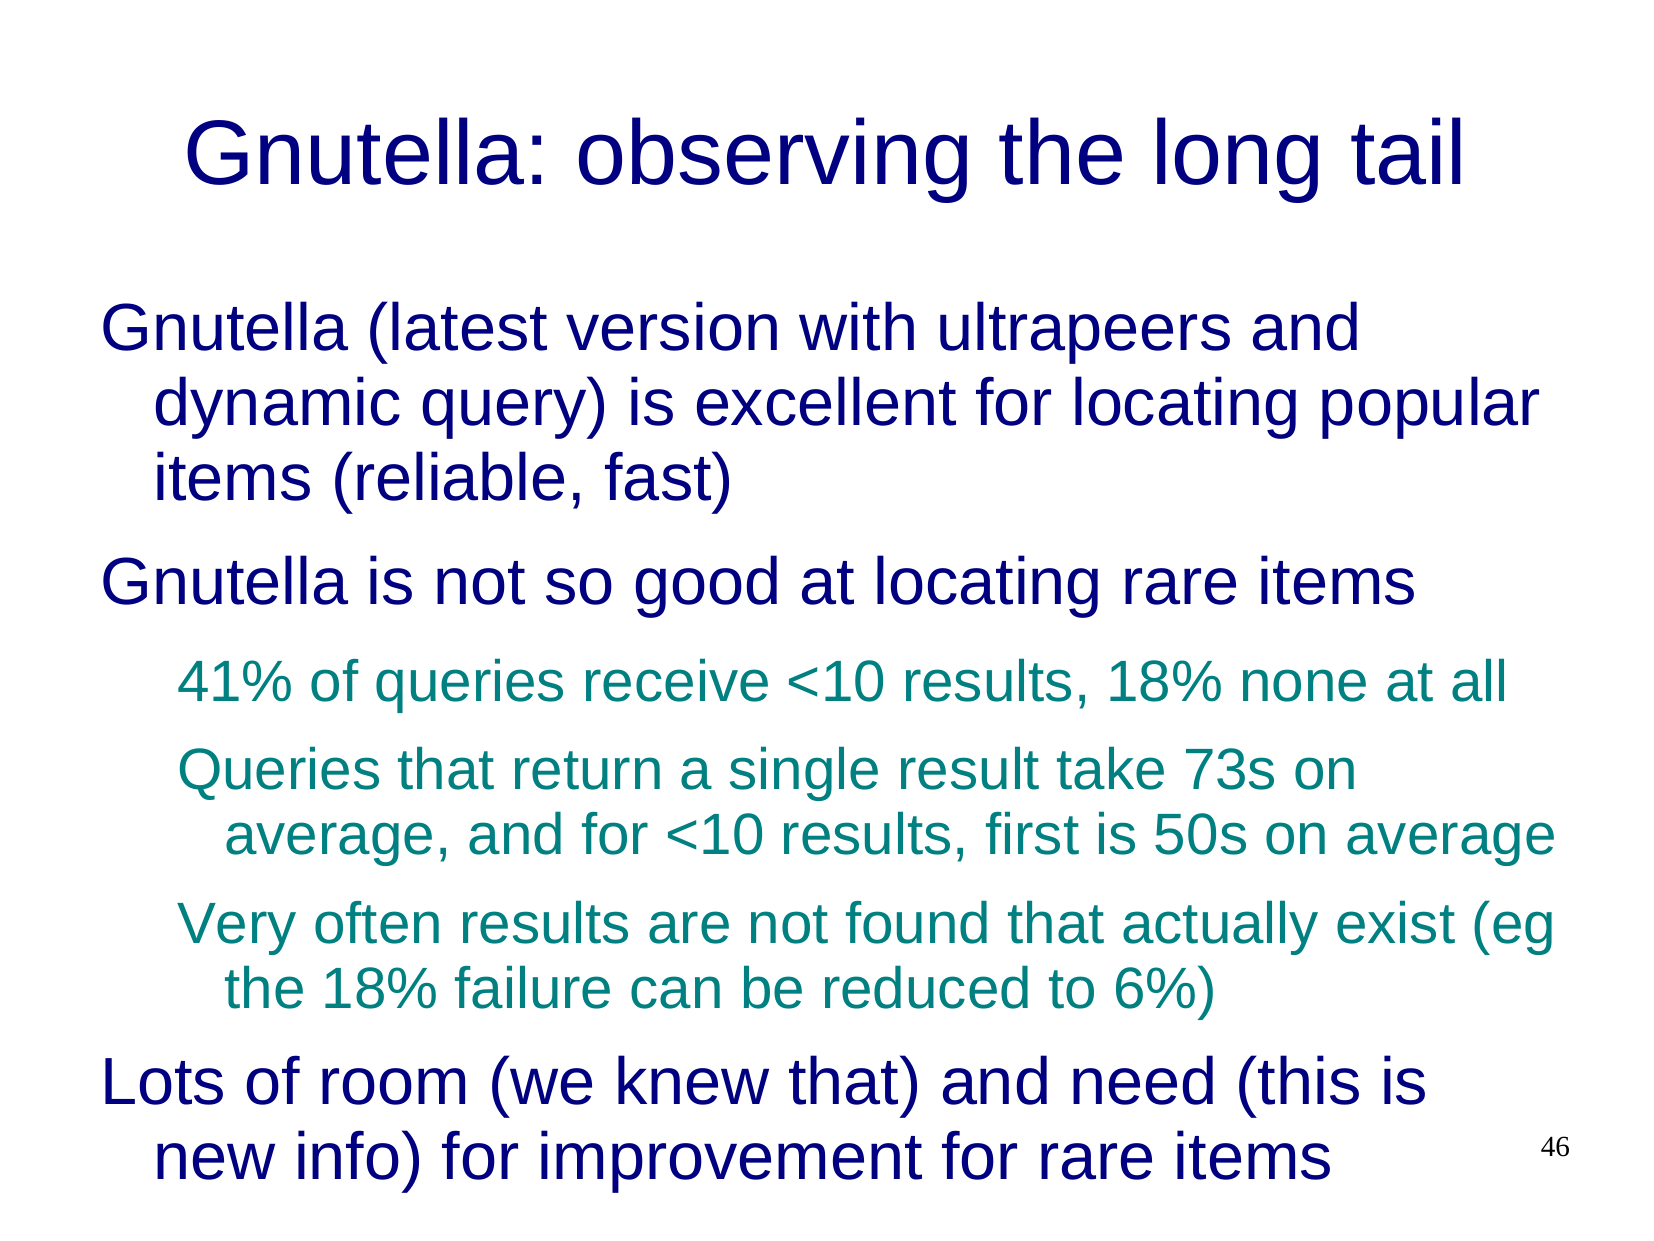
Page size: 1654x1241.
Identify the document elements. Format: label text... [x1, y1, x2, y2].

title Gnutella: observing the long tail [82, 49, 1571, 257]
list Gnutella (latest version with ultrapeers and dynamic query) is excellent for locating popular items (reliable, fast) Gnutella is not so good at locating rare items 41% of queries receive <10 results, 18% none at all Queries that return a single result take 73s on average, and for <10 results, first is 50s on average Very often results are not found that actually exist (eg the 18% failure can be reduced to 6%) Lots of room (we knew that) and need (this is new info) for improvement for rare items [82, 290, 1571, 1193]
